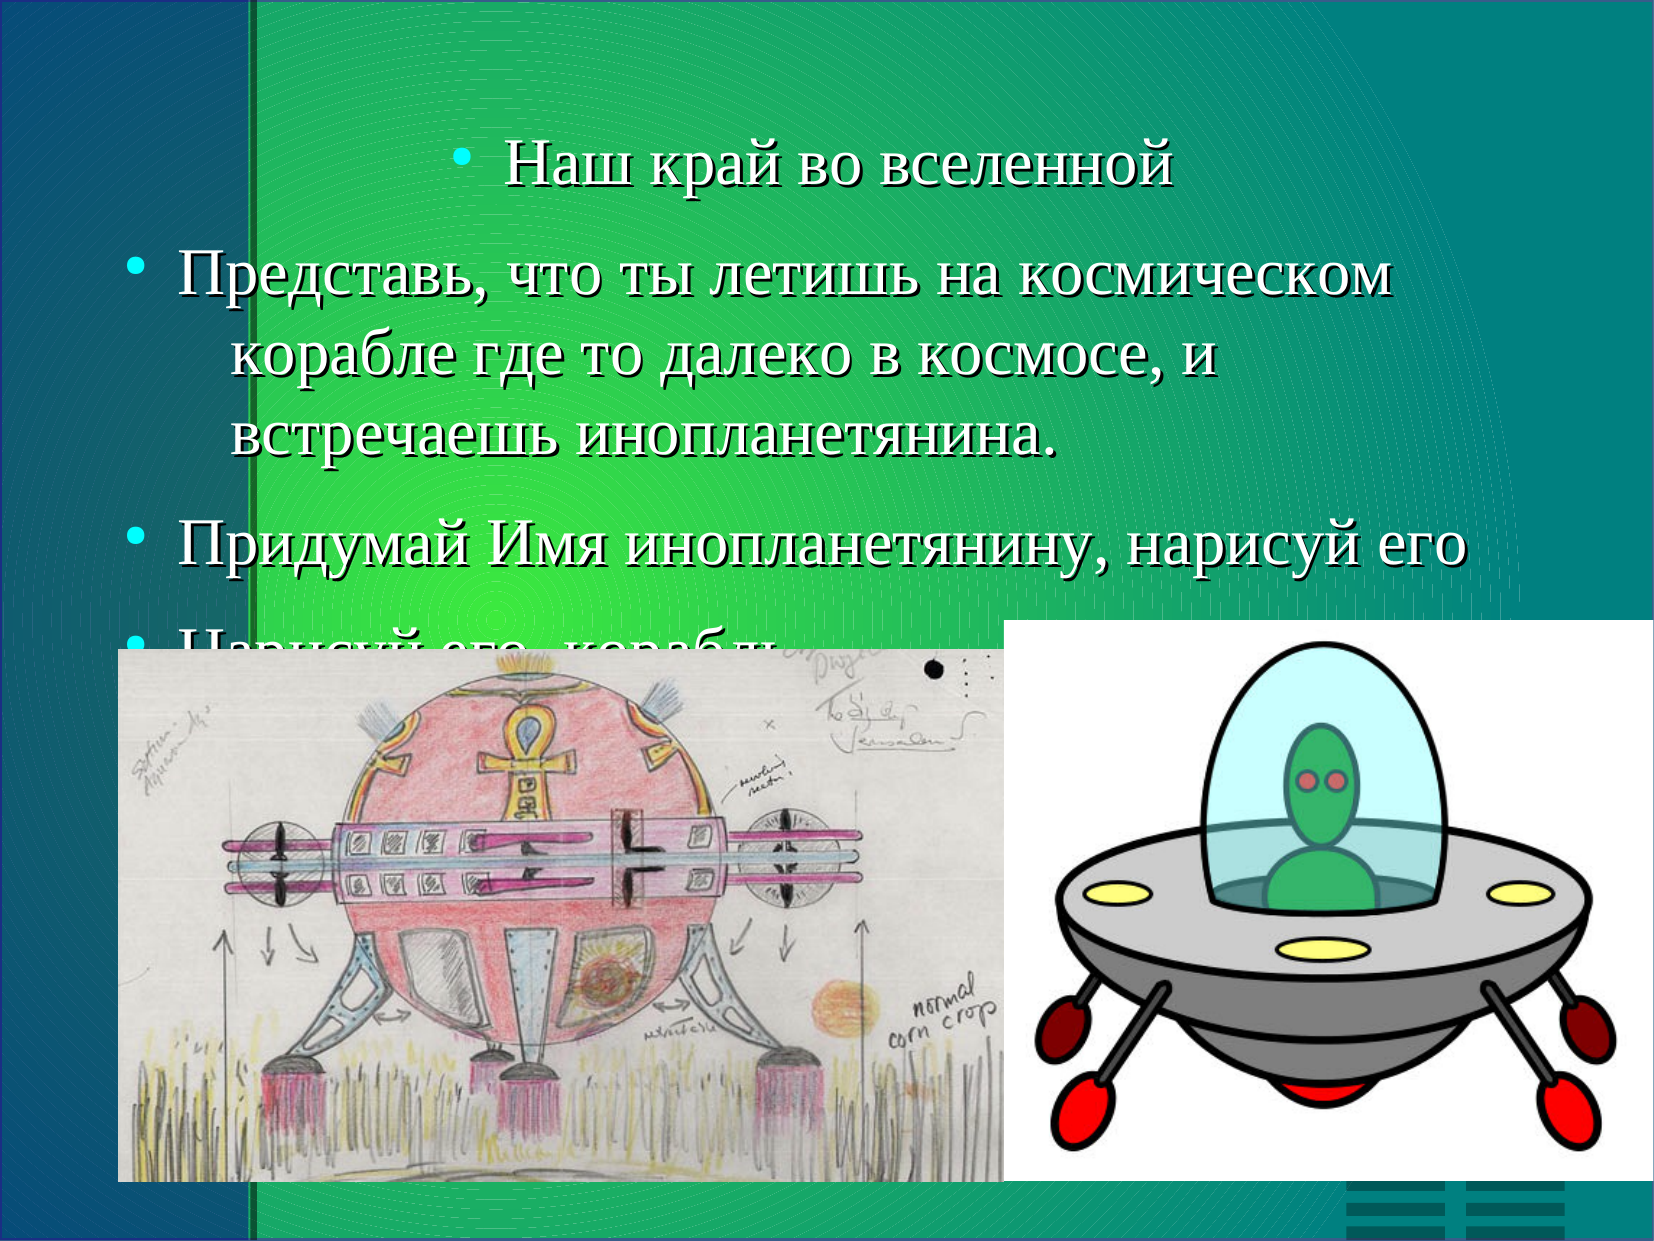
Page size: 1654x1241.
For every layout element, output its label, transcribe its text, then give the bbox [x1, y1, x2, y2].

list Наш край во вселенной Представь, что ты летишь на космическом корабле где то далеко в космосе, и встречаешь инопланетянина. Придумай Имя инопланетянину, нарисуй его Нарисуй его корабль [88, 118, 1501, 900]
text_box [1004, 620, 1653, 1181]
picture [118, 649, 1004, 1182]
